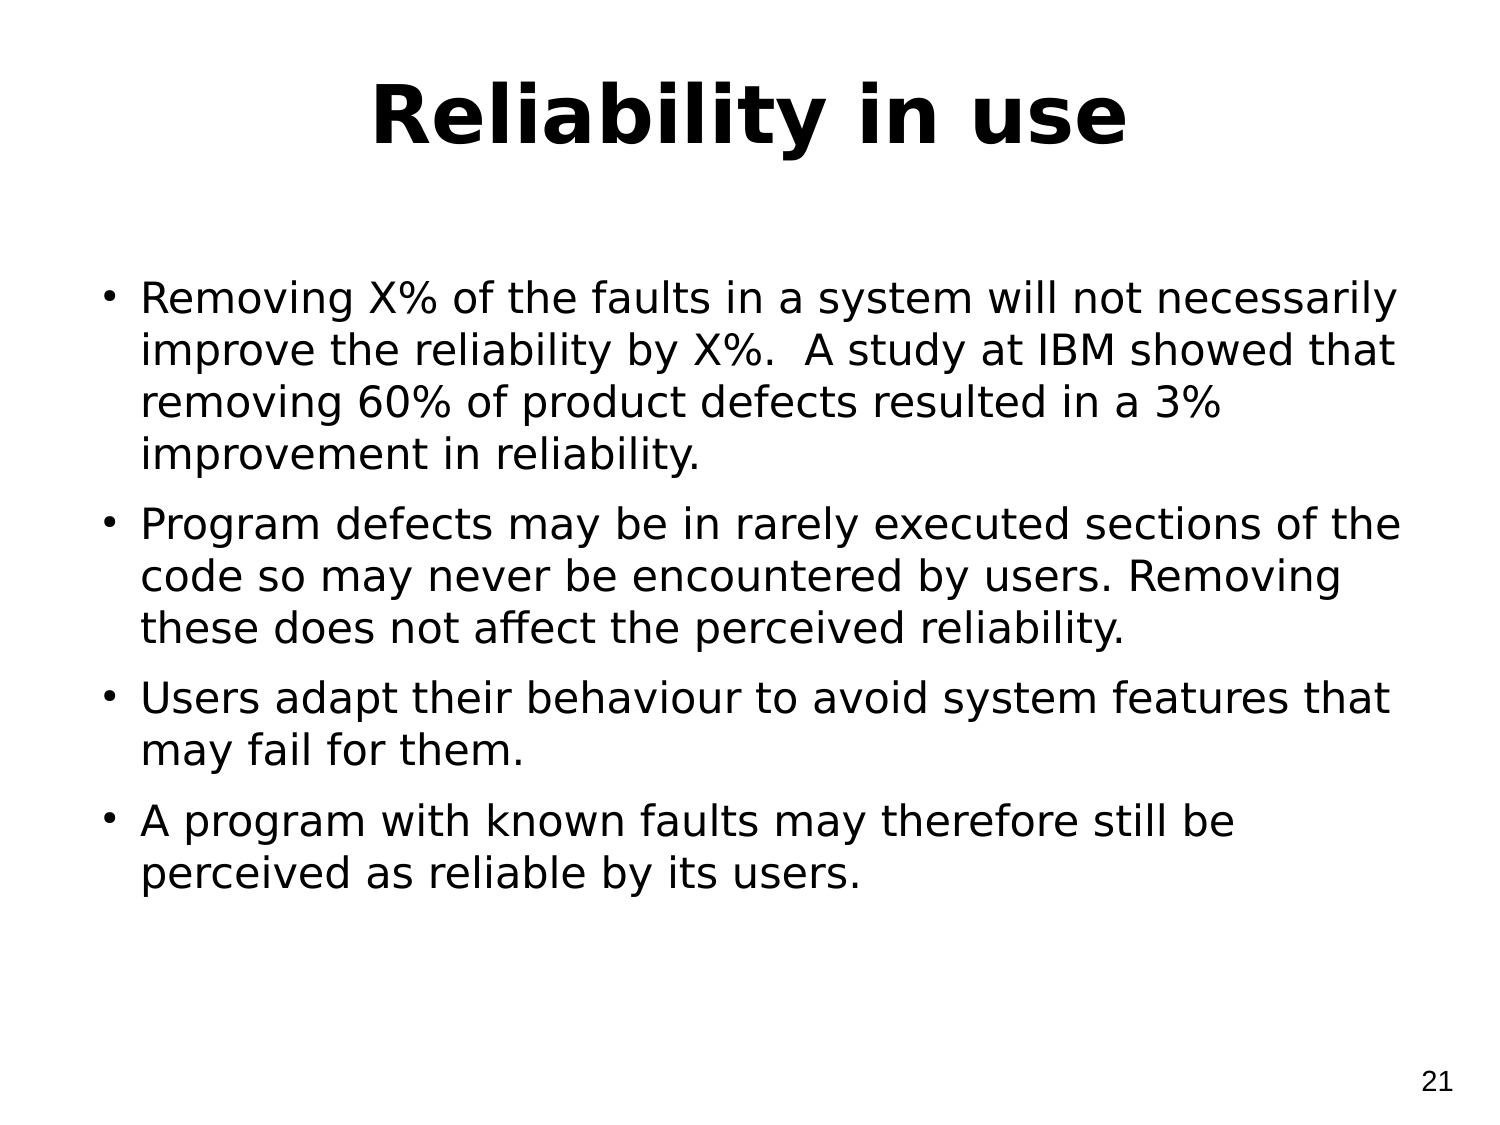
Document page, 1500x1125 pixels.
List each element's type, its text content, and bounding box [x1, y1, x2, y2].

title Reliability in use [75, 44, 1425, 177]
list Removing X% of the faults in a system will not necessarily improve the reliability by X%. A study at IBM showed that removing 60% of product defects resulted in a 3% improvement in reliability. Program defects may be in rarely executed sections of the code so may never be encountered by users. Removing these does not affect the perceived reliability. Users adapt their behaviour to avoid system features that may fail for them. A program with known faults may therefore still be perceived as reliable by its users. [75, 263, 1425, 916]
